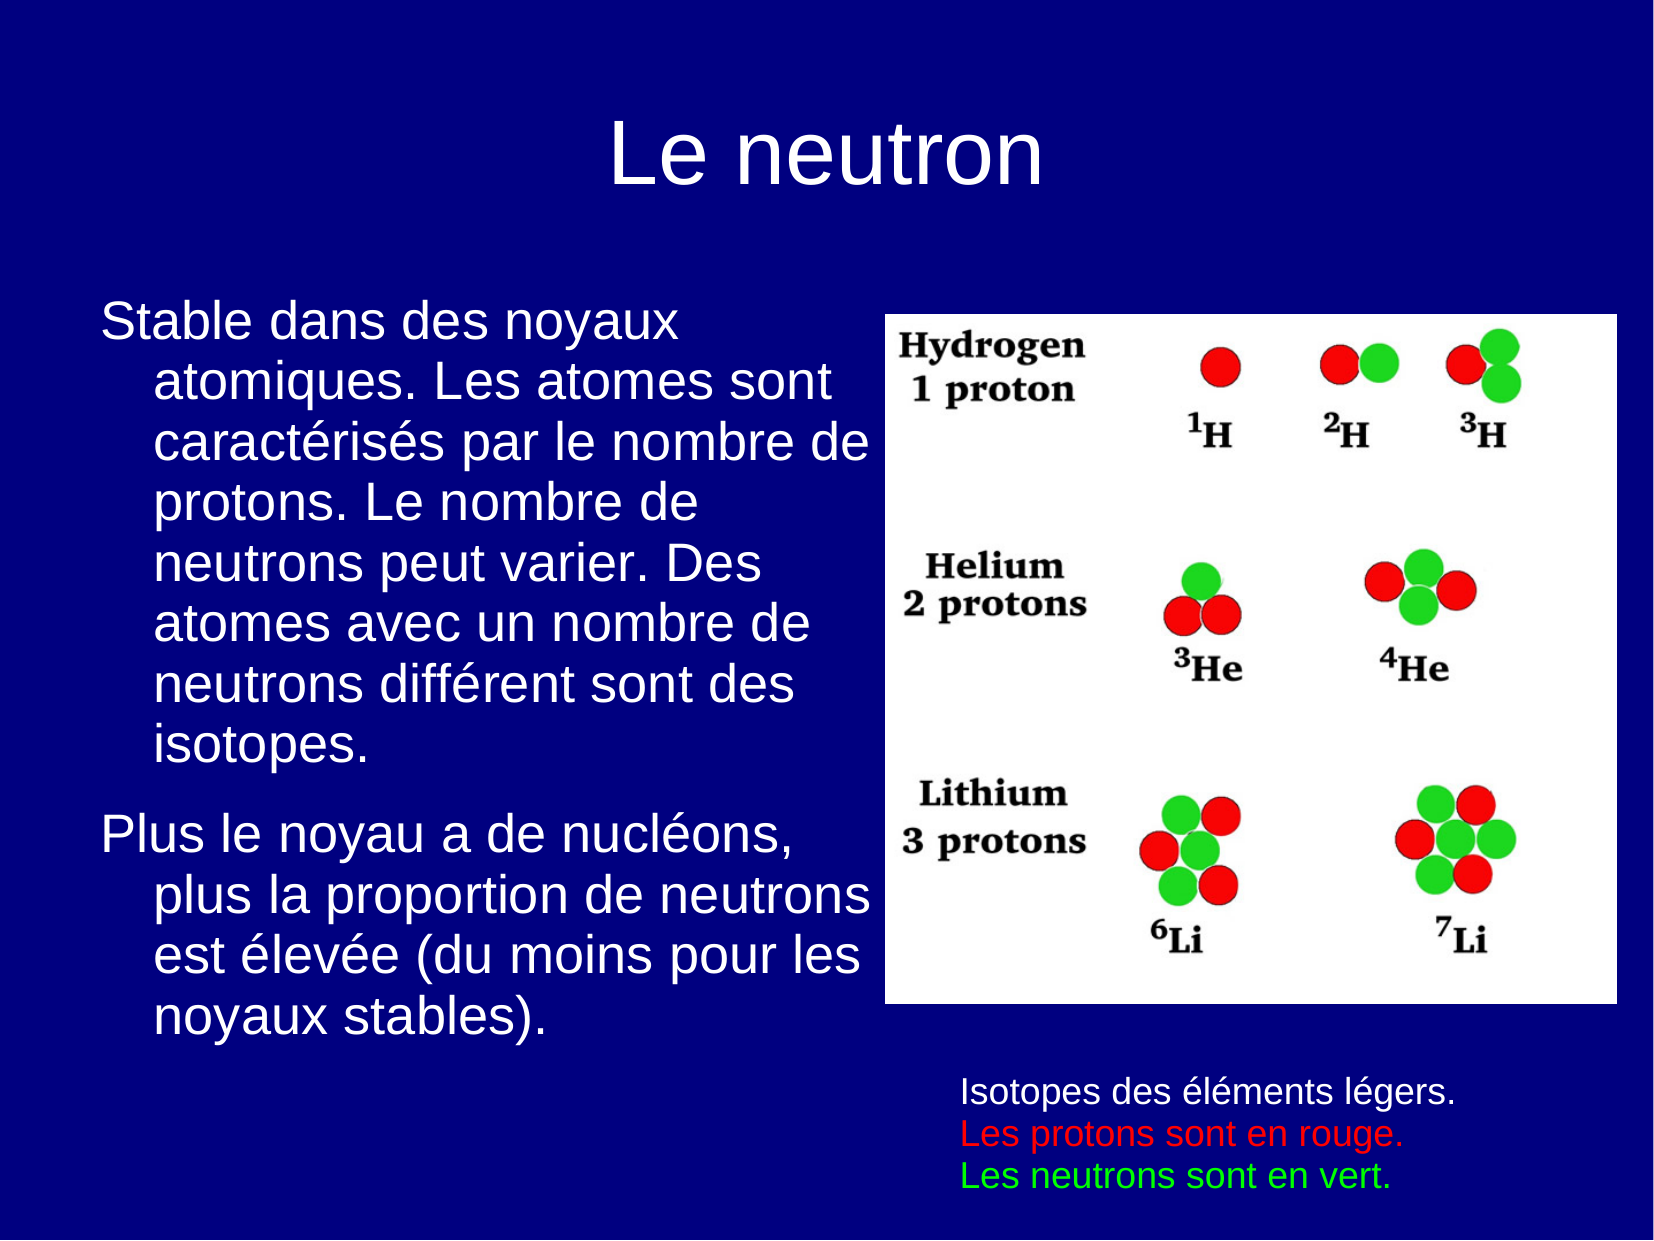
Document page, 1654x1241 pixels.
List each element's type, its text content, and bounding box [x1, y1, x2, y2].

title Le neutron [82, 49, 1571, 257]
picture [885, 314, 1617, 1004]
text_box Isotopes des éléments légers. Les protons sont en rouge. Les neutrons sont en vert. [944, 1062, 1483, 1204]
list Stable dans des noyaux atomiques. Les atomes sont caractérisés par le nombre de protons. Le nombre de neutrons peut varier. Des atomes avec un nombre de neutrons différent sont des isotopes. Plus le noyau a de nucléons, plus la proportion de neutrons est élevée (du moins pour les noyaux stables). [82, 290, 886, 1151]
